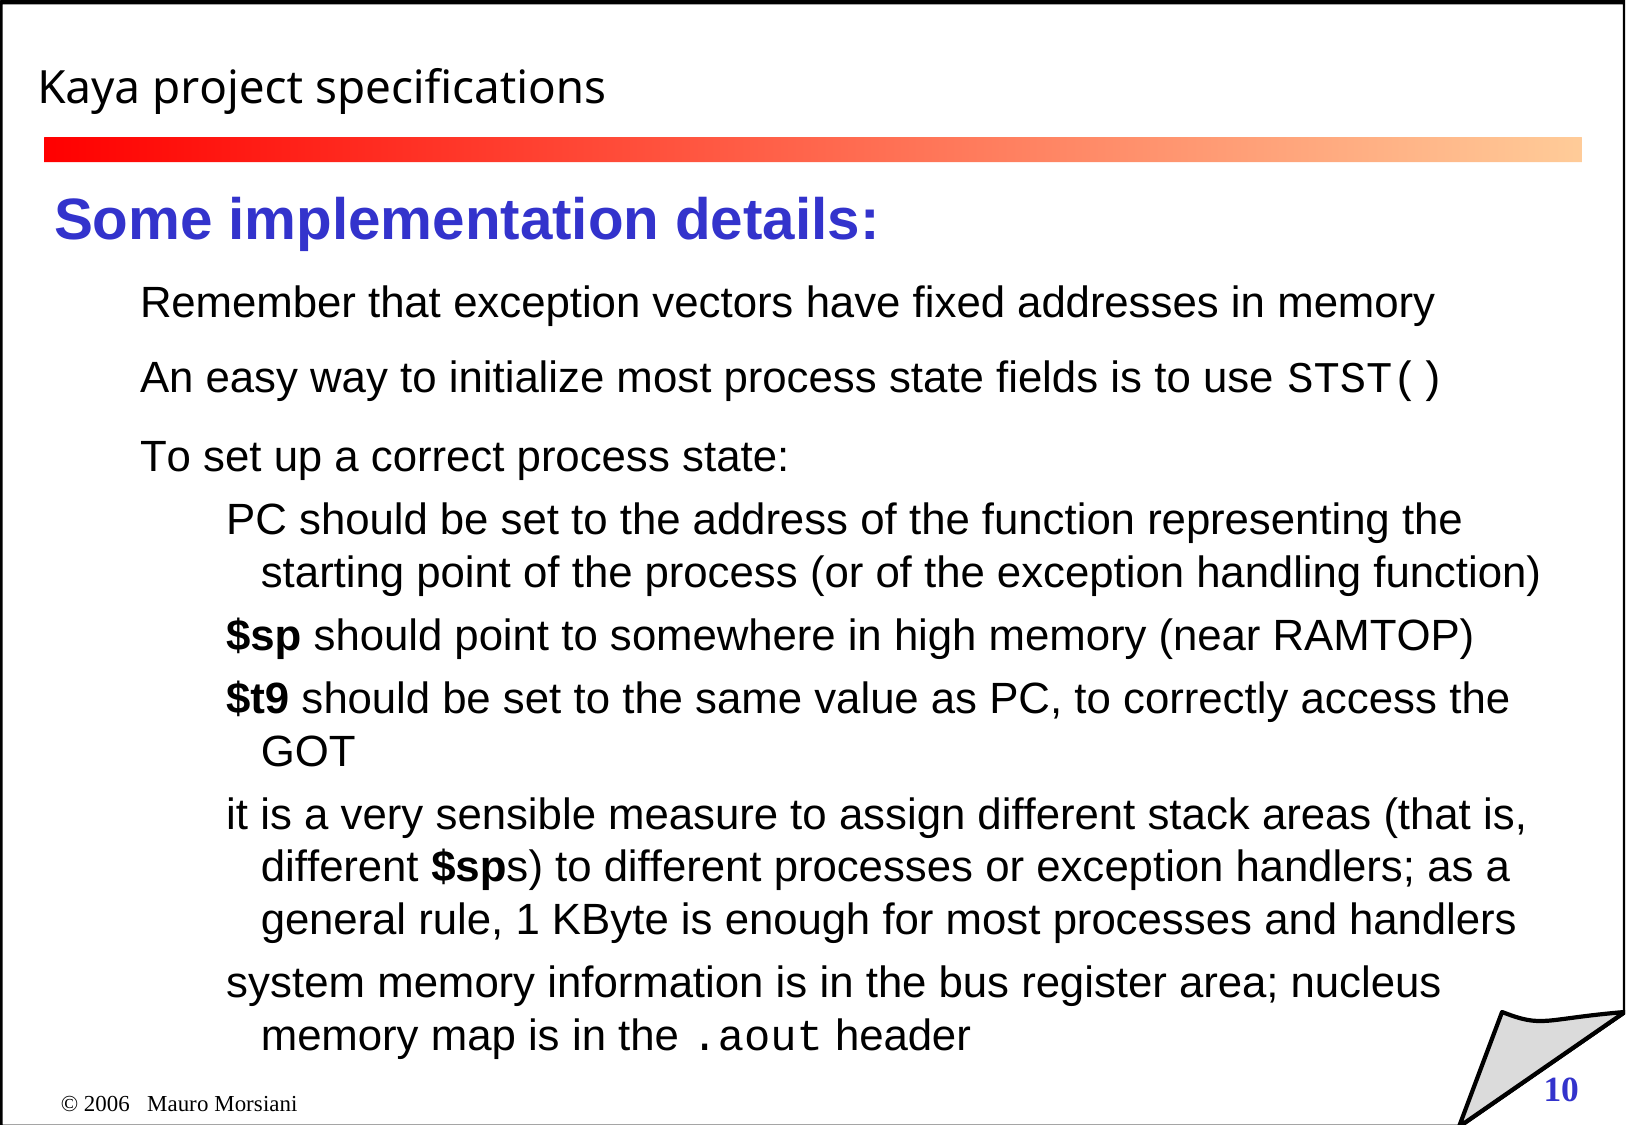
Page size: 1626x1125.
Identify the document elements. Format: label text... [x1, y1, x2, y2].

title Kaya project specifications [37, 44, 1588, 131]
list Some implementation details: Remember that exception vectors have fixed addresses in memory An easy way to initialize most process state fields is to use STST() To set up a correct process state: PC should be set to the address of the function representing the starting point of the process (or of the exception handling function) $sp should point to somewhere in high memory (near RAMTOP) $t9 should be set to the same value as PC, to correctly access the GOT it is a very sensible measure to assign different stack areas (that is, different $sps) to different processes or exception handlers; as a general rule, 1 KByte is enough for most processes and handlers system memory information is in the bus register area; nucleus memory map is in the .aout header [54, 187, 1571, 1124]
